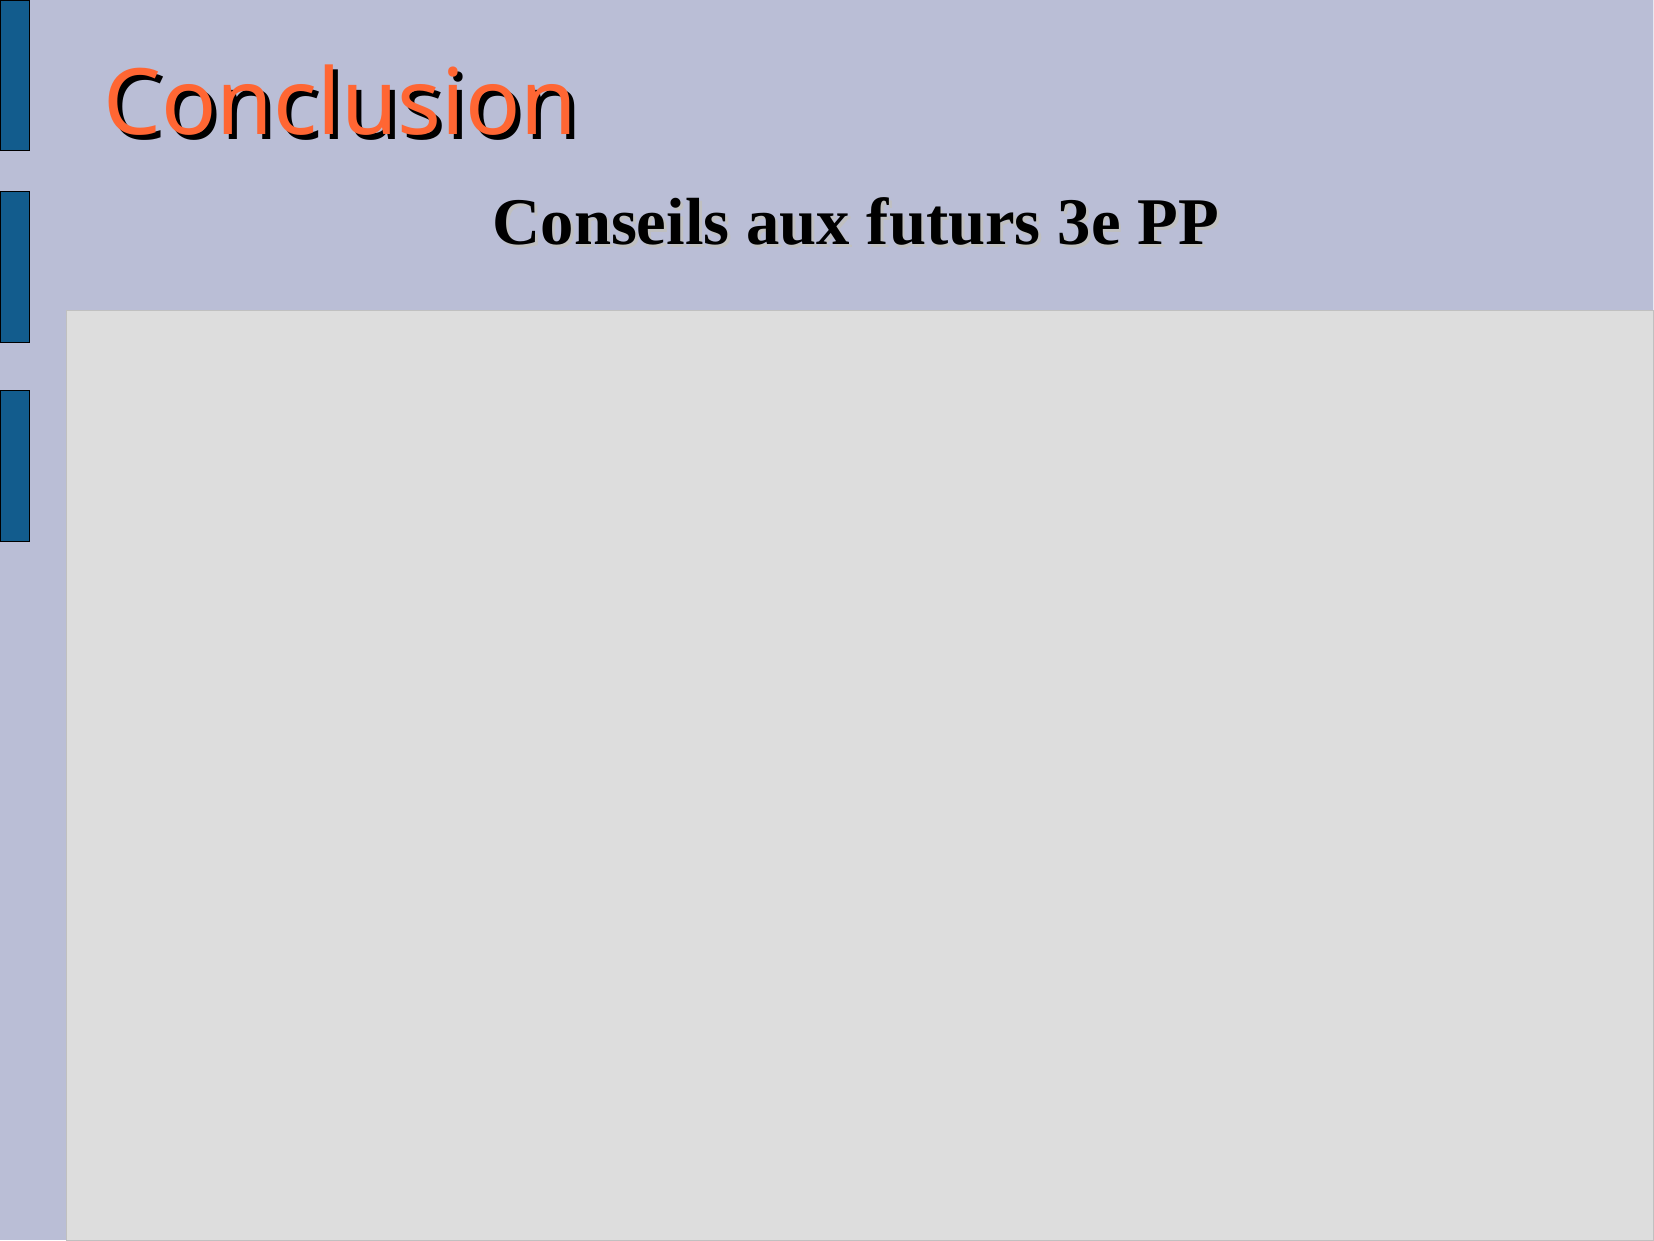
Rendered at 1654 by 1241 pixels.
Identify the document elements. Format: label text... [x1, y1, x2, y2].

text_box Conclusion [88, 29, 1595, 145]
text_box Conseils aux futurs 3e PP [324, 177, 1388, 267]
